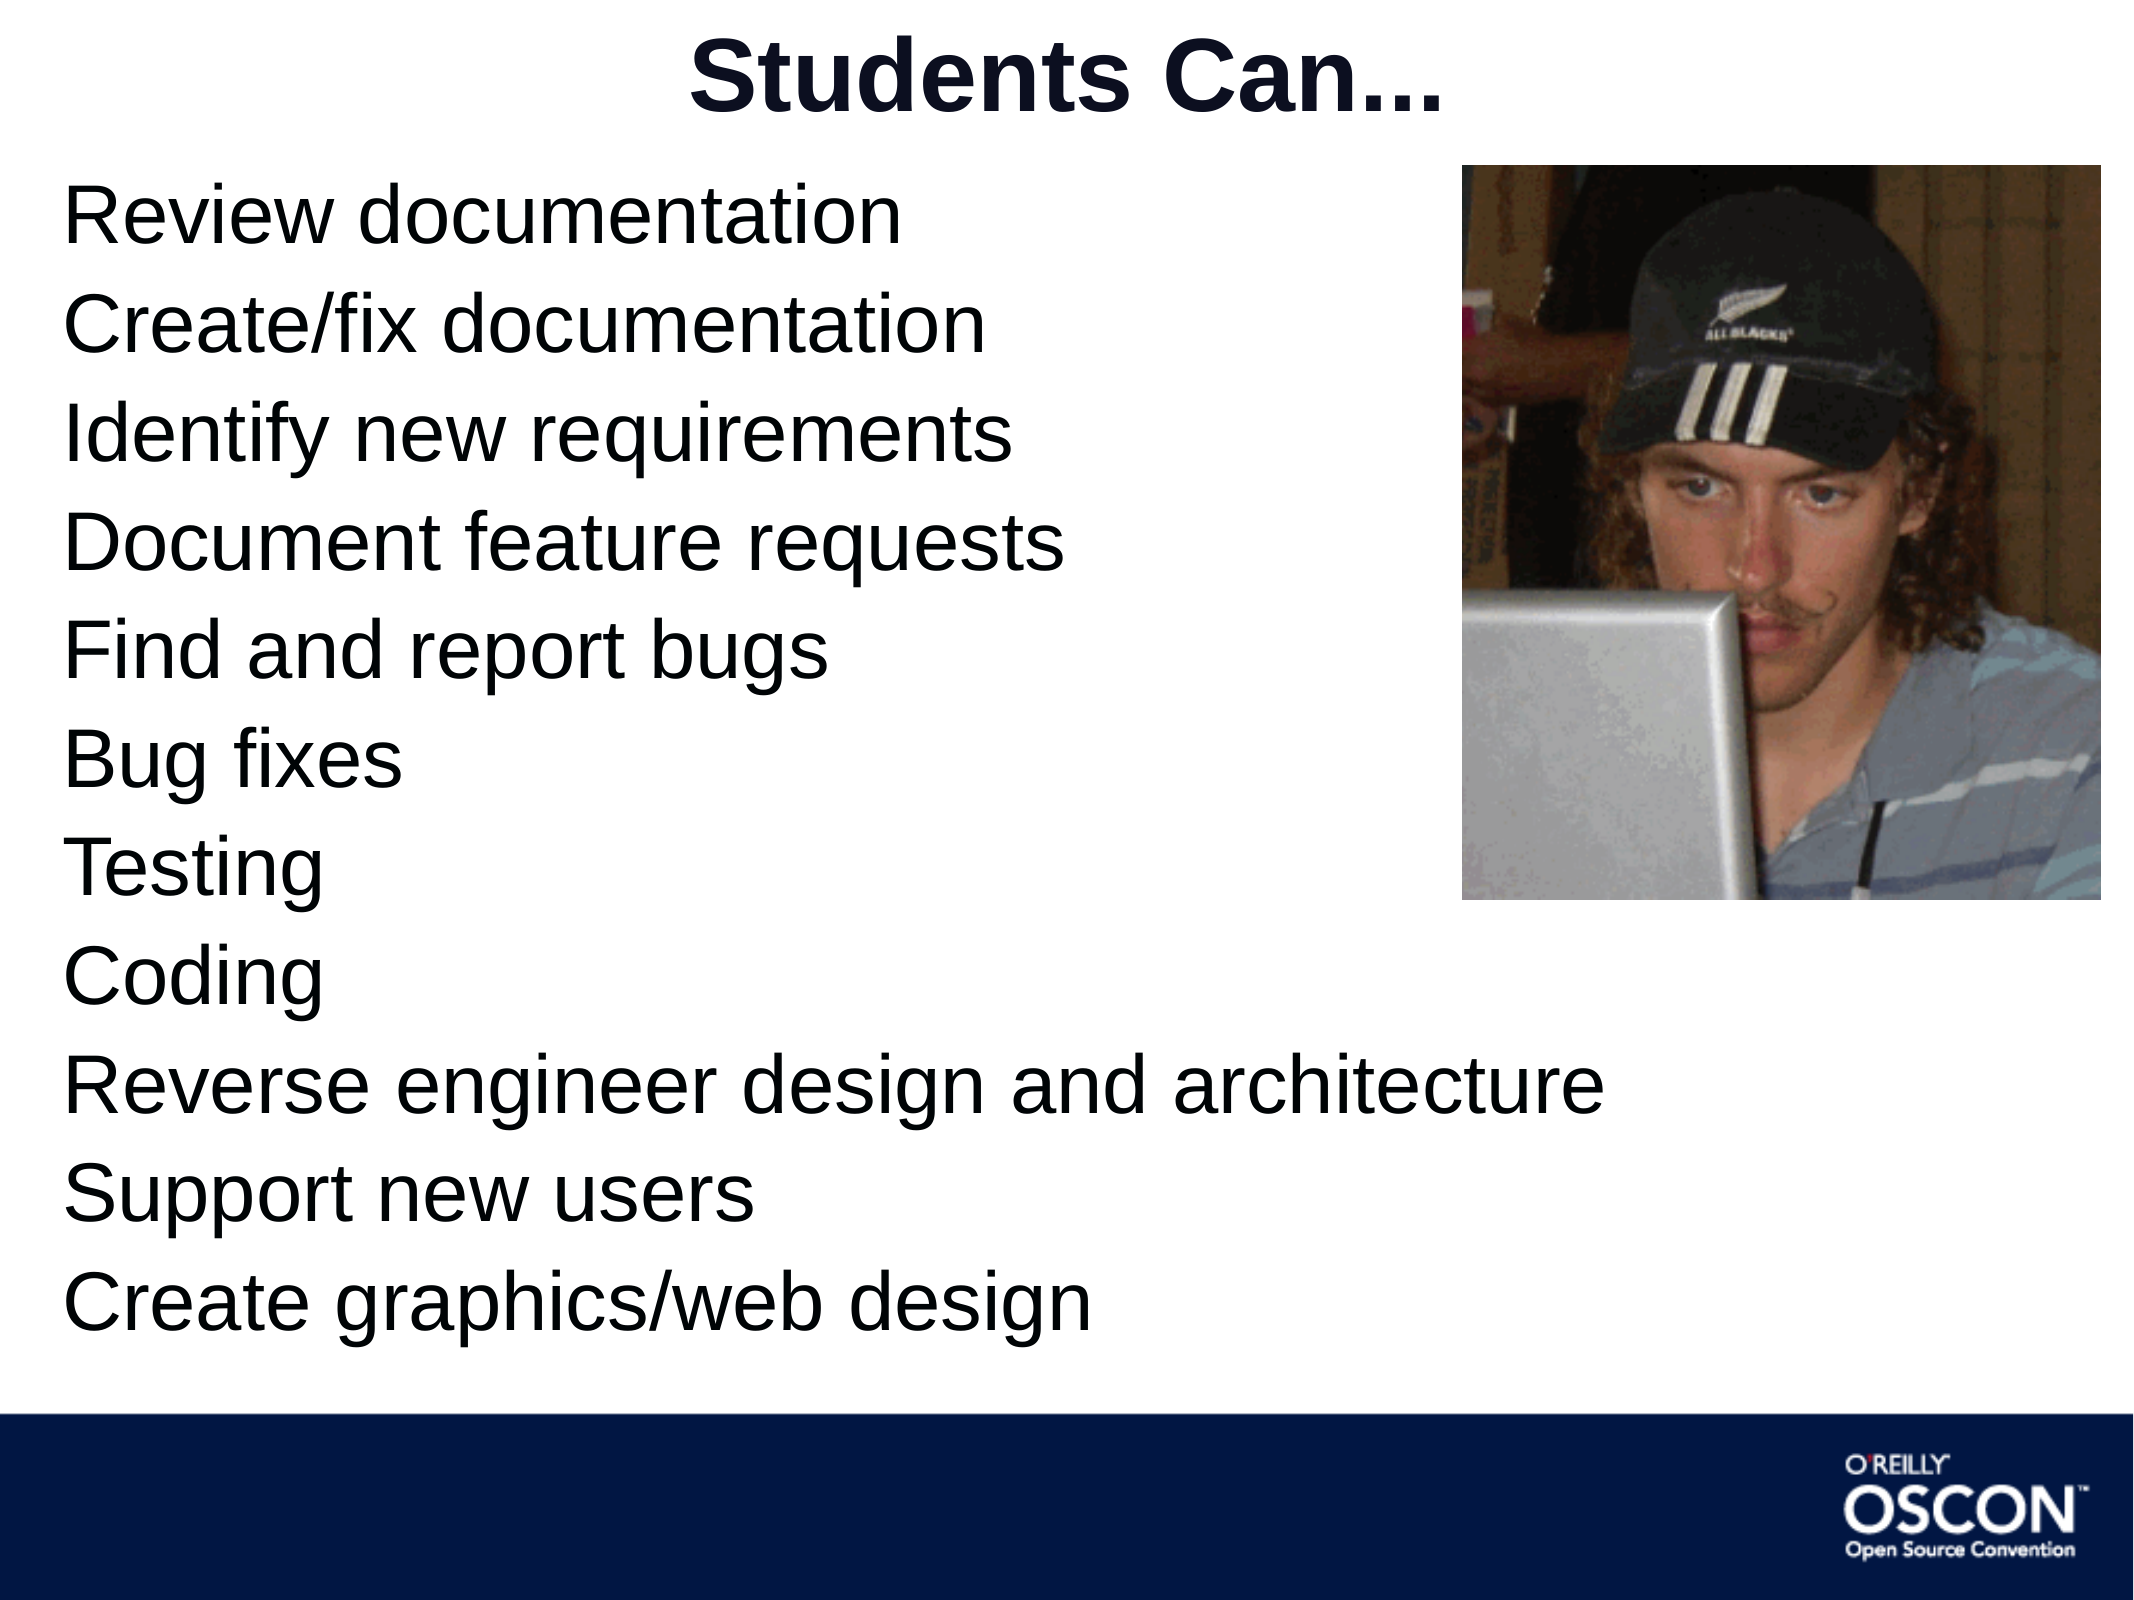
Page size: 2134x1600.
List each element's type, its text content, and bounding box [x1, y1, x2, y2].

list Review documentation Create/fix documentation Identify new requirements Document feature requests Find and report bugs Bug fixes Testing Coding Reverse engineer design and architecture Support new users Create graphics/web design [47, 168, 2100, 1462]
picture [0, 0, 2134, 1600]
title Students Can... [41, 0, 2094, 152]
